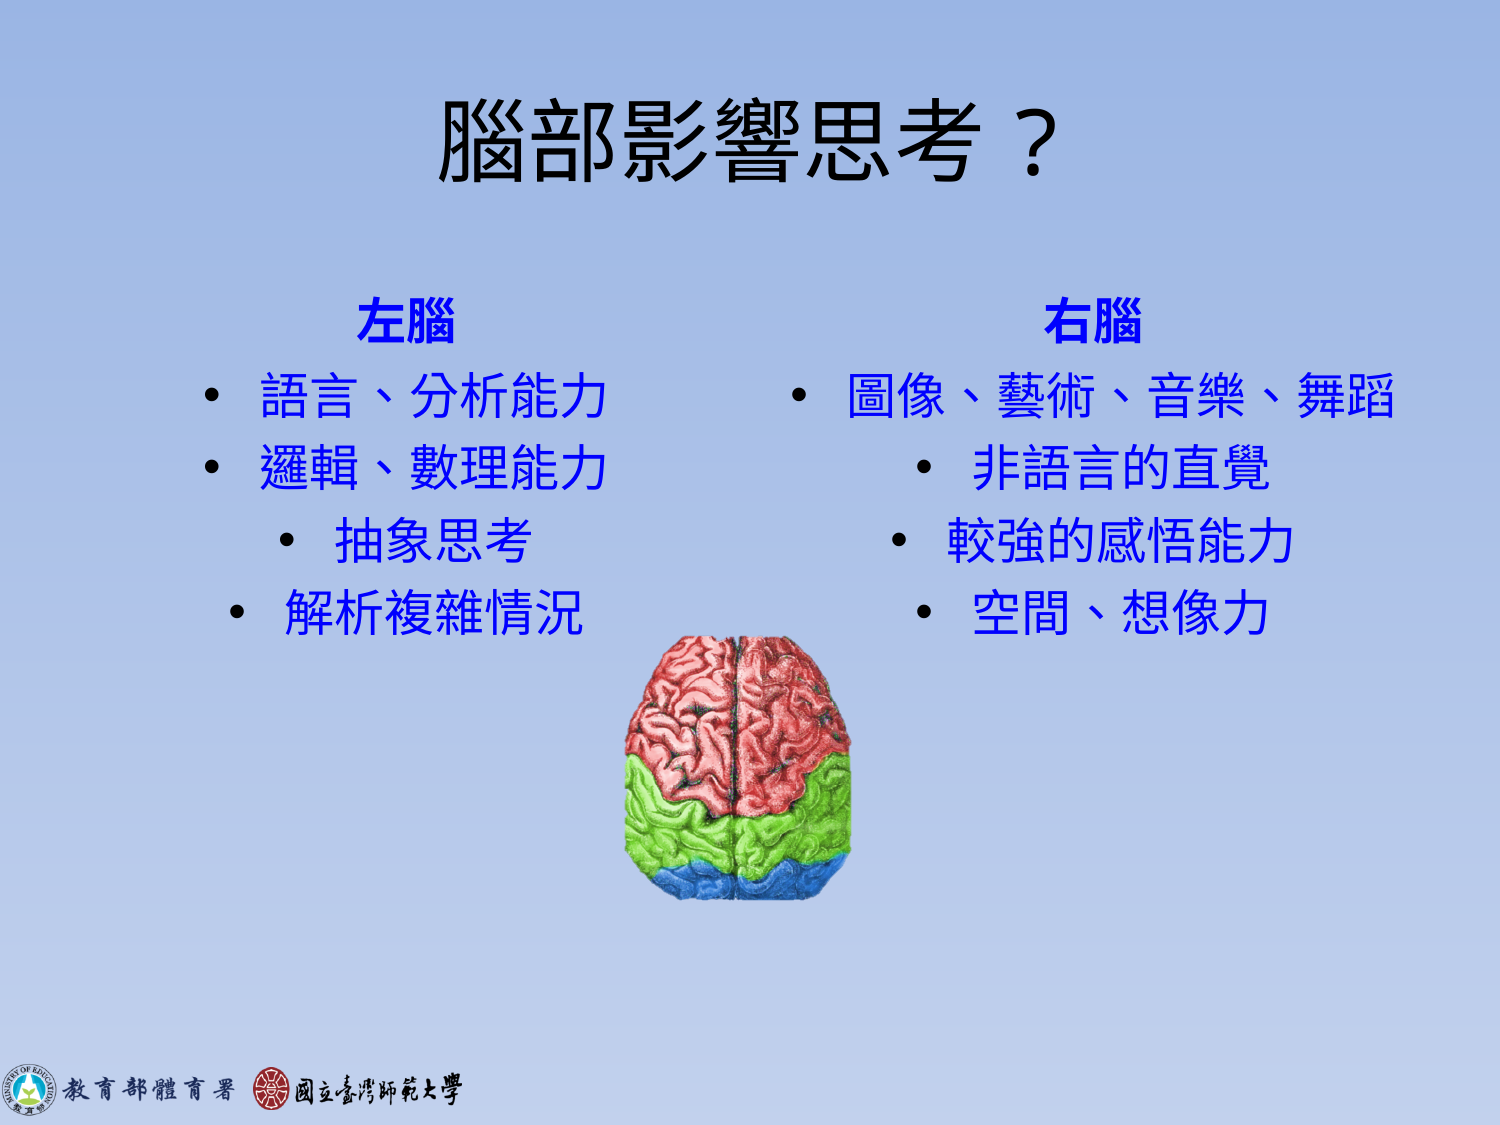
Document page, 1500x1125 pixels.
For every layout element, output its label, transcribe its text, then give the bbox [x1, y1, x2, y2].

list 右腦 [761, 251, 1426, 356]
list 語言、分析能力 邏輯、數理能力 抽象思考 解析複雜情況 [75, 356, 738, 1005]
title 腦部影響思考? [75, 45, 1426, 233]
picture [596, 603, 879, 933]
list 圖像、藝術、音樂、舞蹈 非語言的直覺 較強的感悟能力 空間、想像力 [761, 356, 1426, 1005]
list 左腦 [75, 251, 738, 356]
